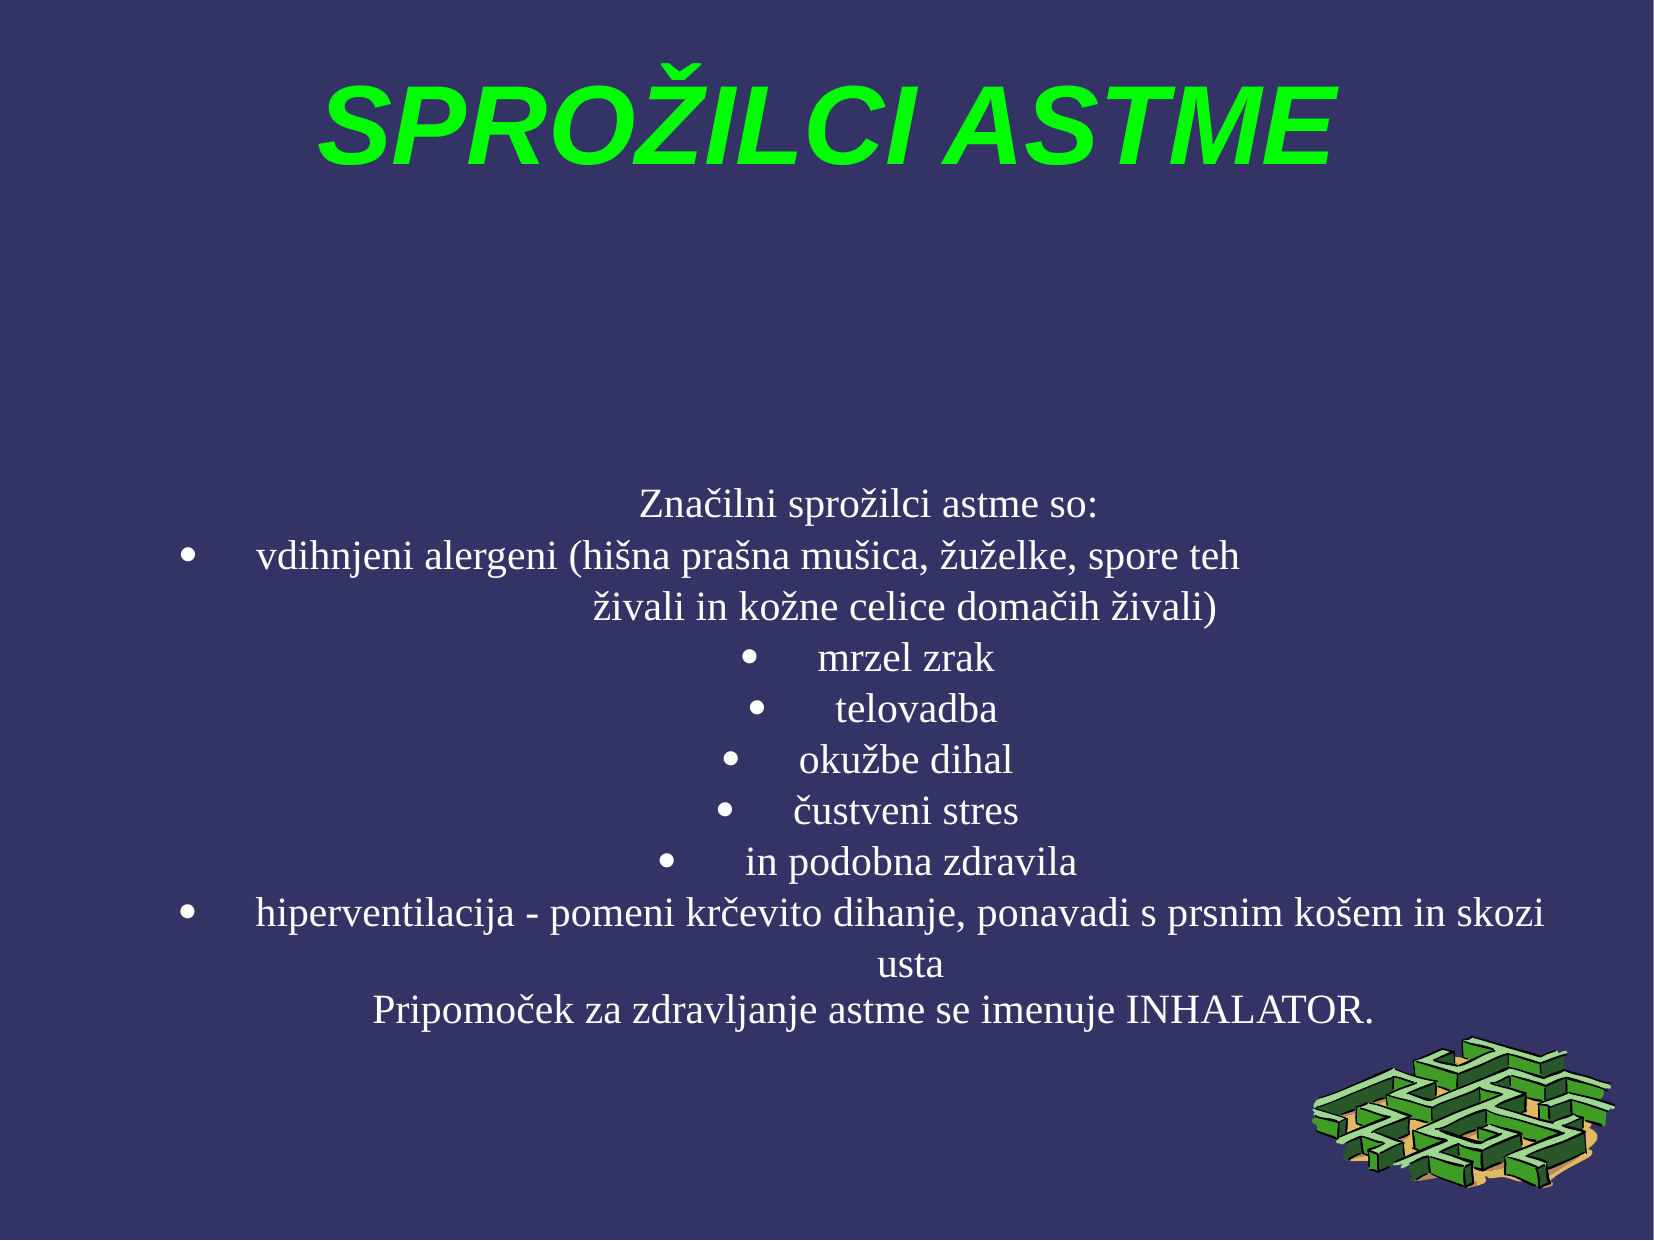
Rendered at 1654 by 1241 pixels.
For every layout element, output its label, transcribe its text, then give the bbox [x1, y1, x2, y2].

subtitle Značilni sprožilci astme so: · vdihnjeni alergeni (hišna prašna mušica, žuželke, spore teh živali in kožne celice domačih živali) · mrzel zrak · telovadba · okužbe dihal · čustveni stres · in podobna zdravila · hiperventilacija - pomeni krčevito dihanje, ponavadi s prsnim košem in skozi usta Pripomoček za zdravljanje astme se imenuje INHALATOR. [178, 372, 1570, 1139]
title SPROŽILCI ASTME [121, 26, 1534, 219]
